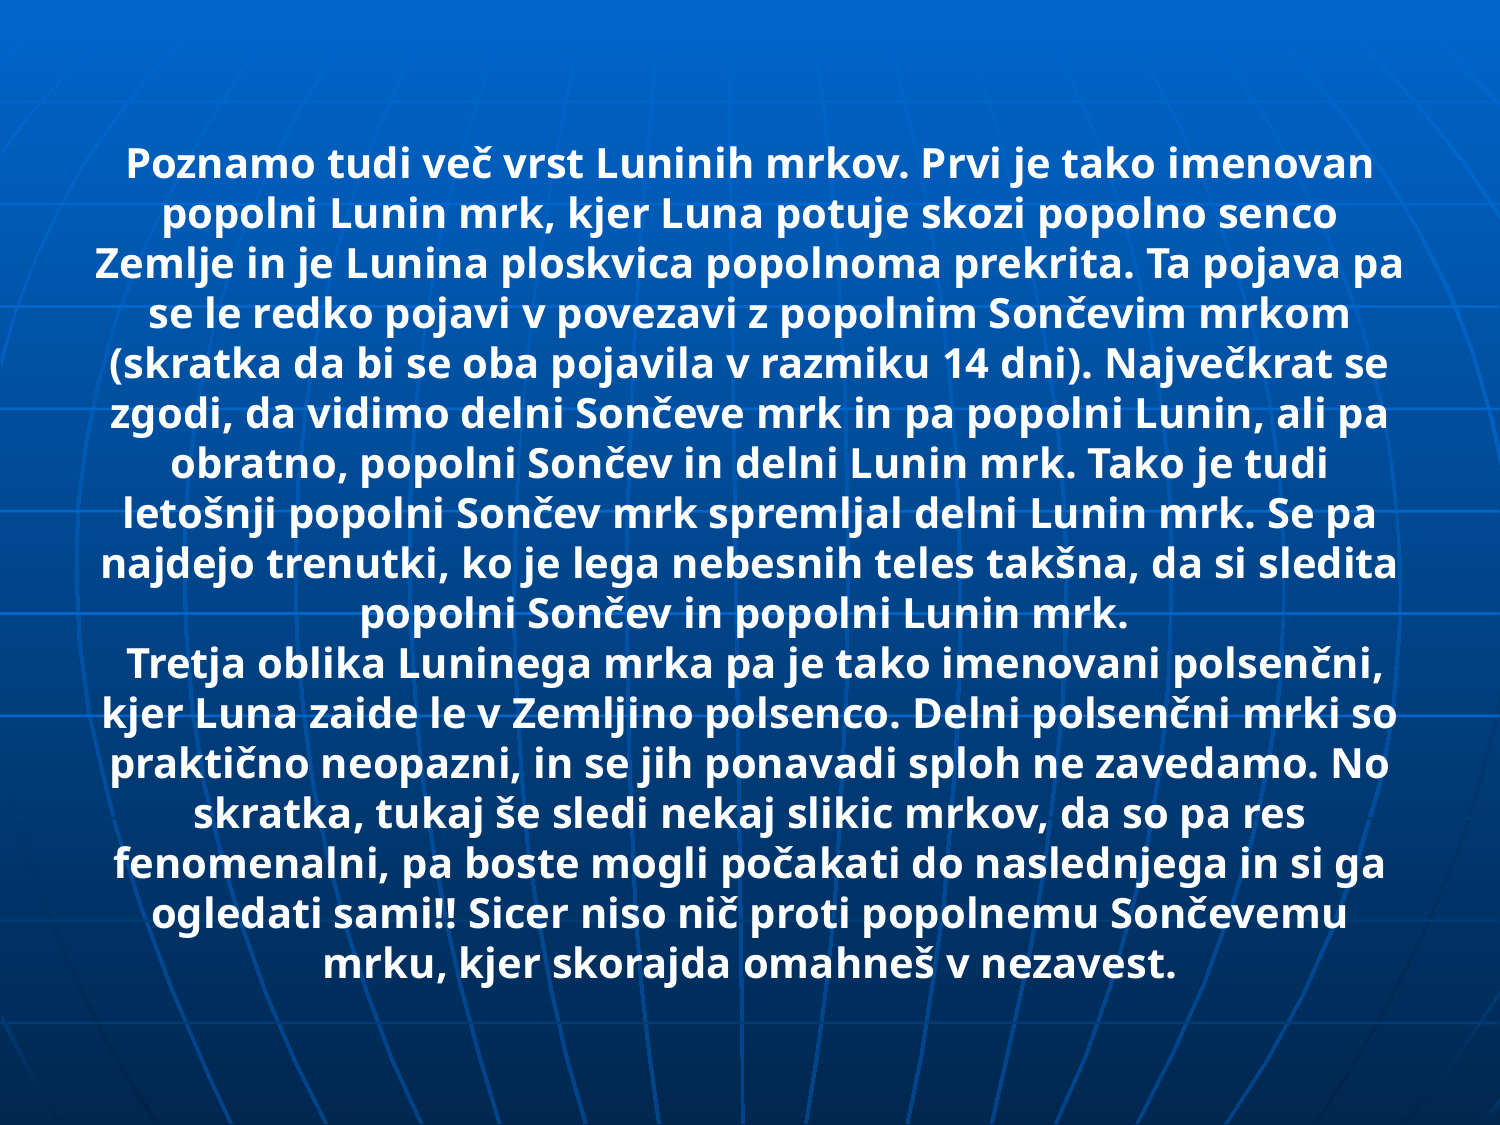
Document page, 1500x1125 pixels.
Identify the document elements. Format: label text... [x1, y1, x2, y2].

text_box Poznamo tudi več vrst Luninih mrkov. Prvi je tako imenovan popolni Lunin mrk, kjer Luna potuje skozi popolno senco Zemlje in je Lunina ploskvica popolnoma prekrita. Ta pojava pa se le redko pojavi v povezavi z popolnim Sončevim mrkom (skratka da bi se oba pojavila v razmiku 14 dni). Največkrat se zgodi, da vidimo delni Sončeve mrk in pa popolni Lunin, ali pa obratno, popolni Sončev in delni Lunin mrk. Tako je tudi letošnji popolni Sončev mrk spremljal delni Lunin mrk. Se pa najdejo trenutki, ko je lega nebesnih teles takšna, da si sledita popolni Sončev in popolni Lunin mrk. Tretja oblika Luninega mrka pa je tako imenovani polsenčni, kjer Luna zaide le v Zemljino polsenco. Delni polsenčni mrki so praktično neopazni, in se jih ponavadi sploh ne zavedamo. No skratka, tukaj še sledi nekaj slikic mrkov, da so pa res fenomenalni, pa boste mogli počakati do naslednjega in si ga ogledati sami!! Sicer niso nič proti popolnemu Sončevemu mrku, kjer skorajda omahneš v nezavest. [76, 129, 1424, 995]
